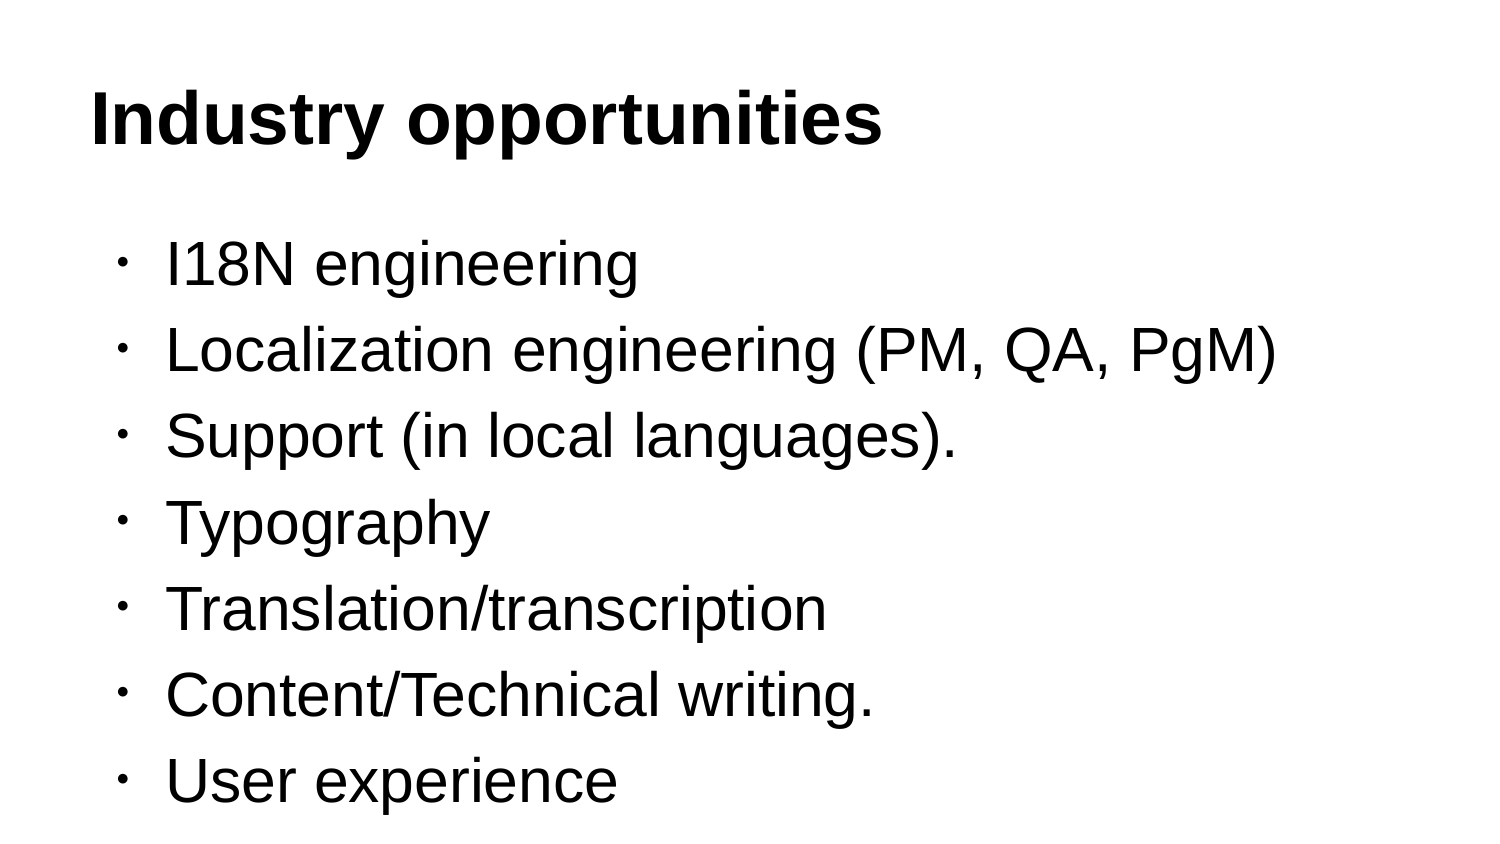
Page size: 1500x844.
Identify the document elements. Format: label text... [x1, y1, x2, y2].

list I18N engineering Localization engineering (PM, QA, PgM) Support (in local languages). Typography Translation/transcription Content/Technical writing. User experience [75, 196, 1425, 808]
title Industry opportunities [75, 33, 1425, 175]
